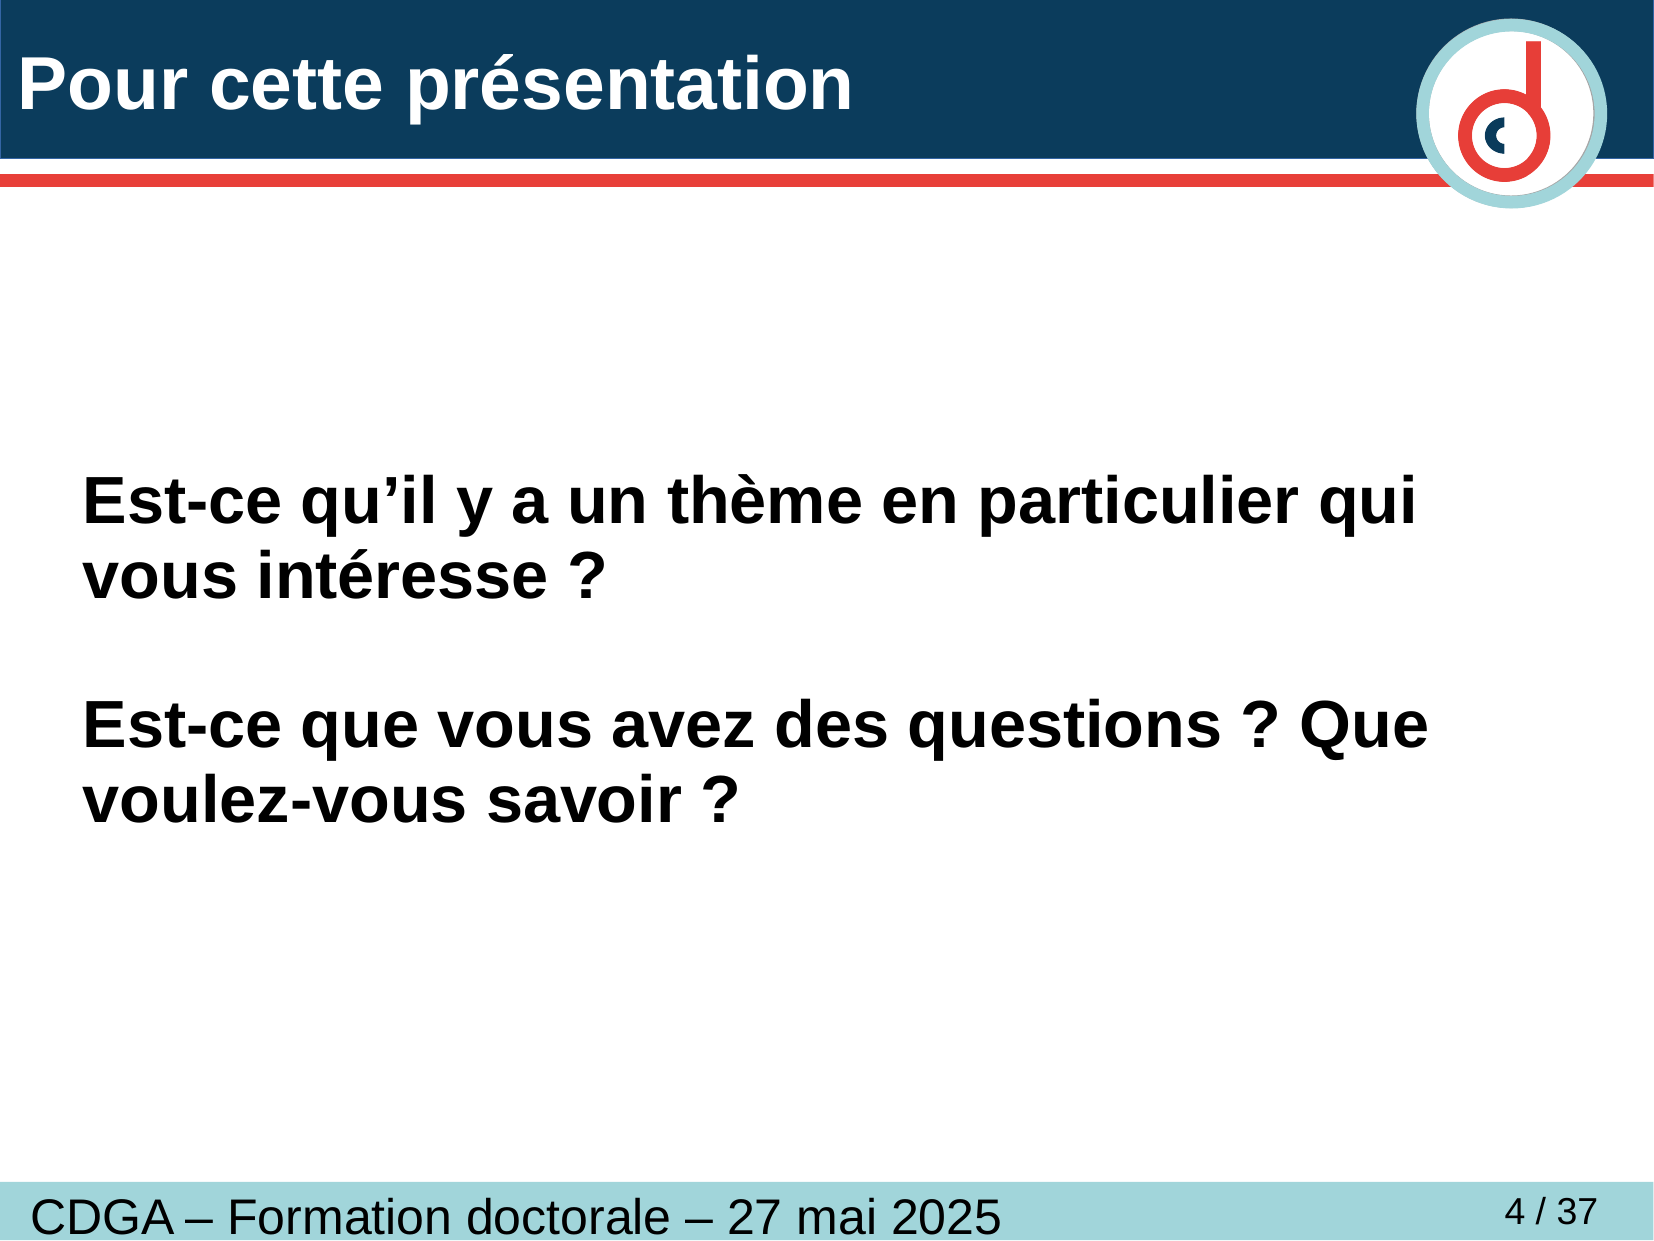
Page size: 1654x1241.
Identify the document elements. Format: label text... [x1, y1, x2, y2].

title Pour cette présentation [17, 11, 1412, 159]
subtitle Est-ce qu’il y a un thème en particulier qui vous intéresse ? Est-ce que vous avez des questions ? Que voulez-vous savoir ? [82, 290, 1571, 1010]
